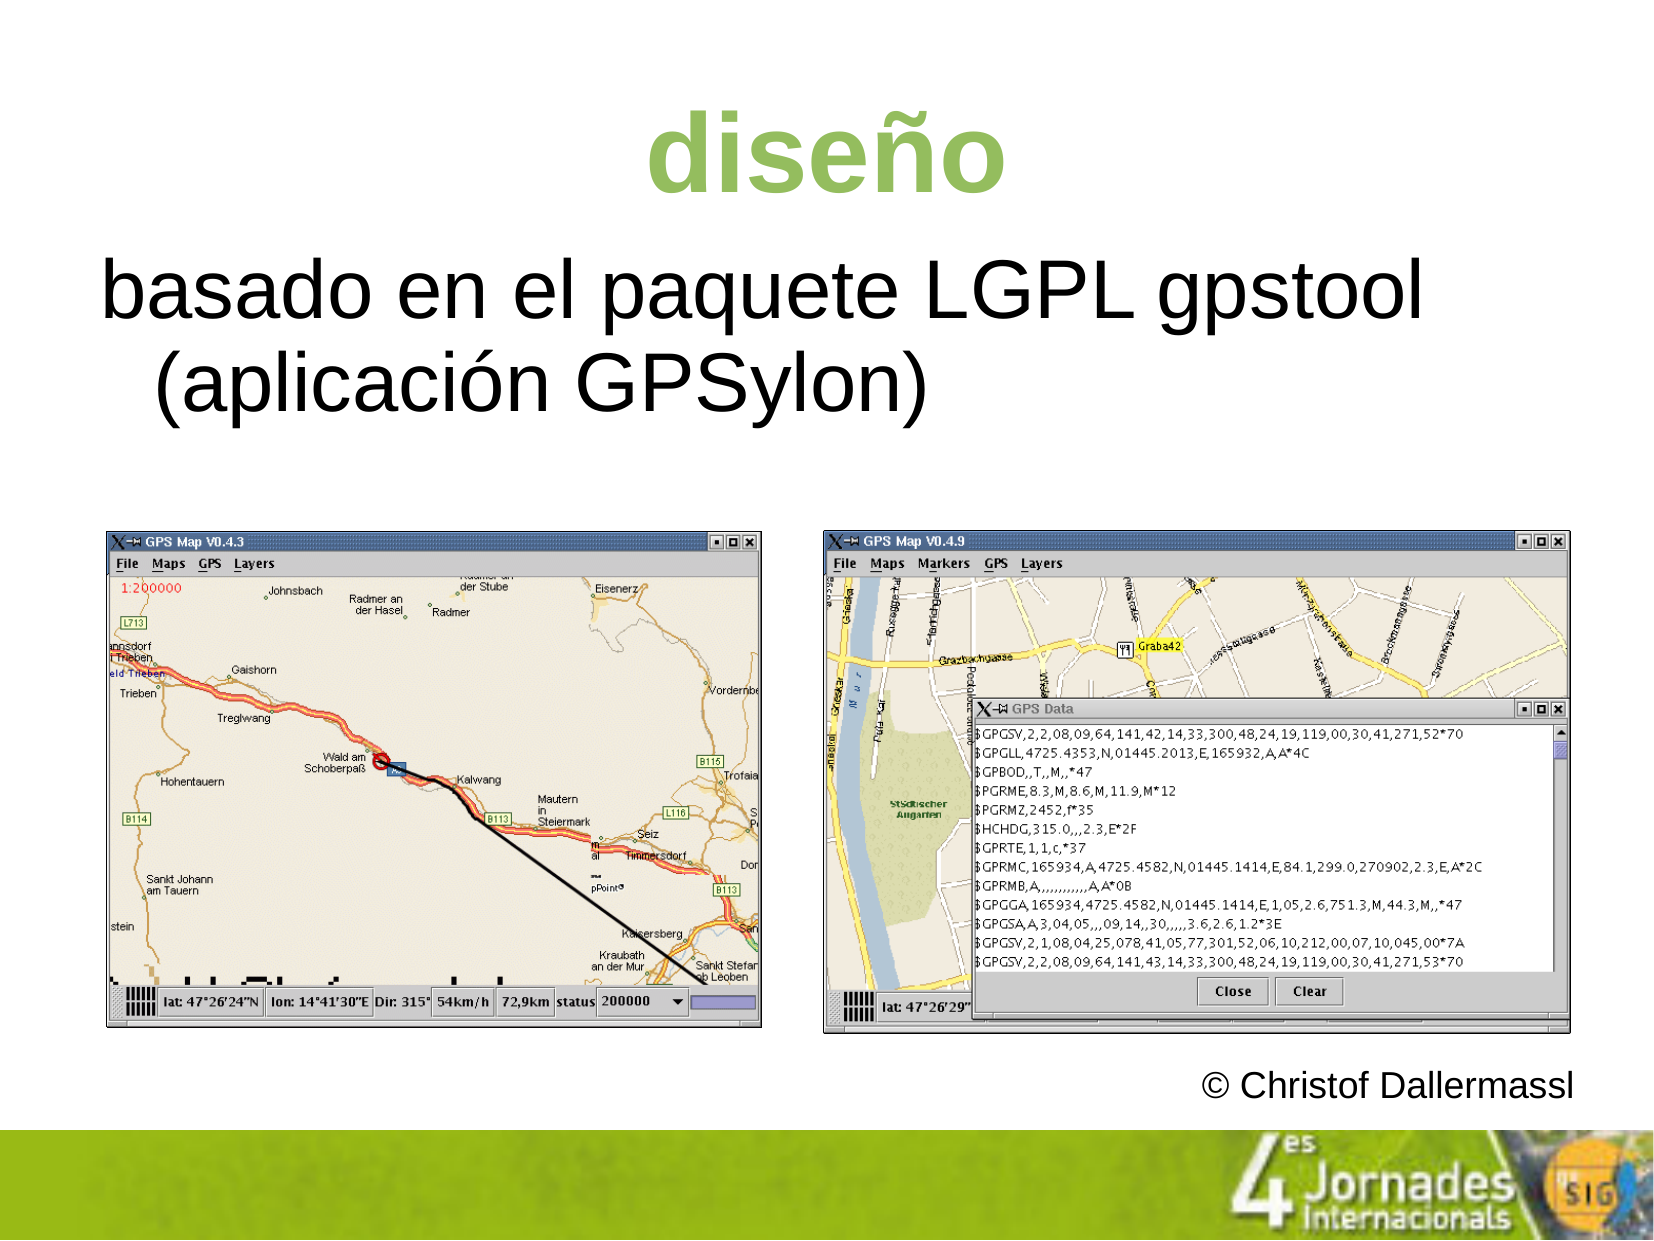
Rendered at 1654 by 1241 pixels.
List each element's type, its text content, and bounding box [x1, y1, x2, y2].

picture [0, 1130, 1654, 1240]
picture [823, 530, 1571, 1034]
text_box © Christof Dallermassl [1187, 1057, 1590, 1128]
title diseño [82, 49, 1571, 242]
picture [106, 531, 762, 1028]
list basado en el paquete LGPL gpstool (aplicación GPSylon) [82, 242, 1571, 1062]
